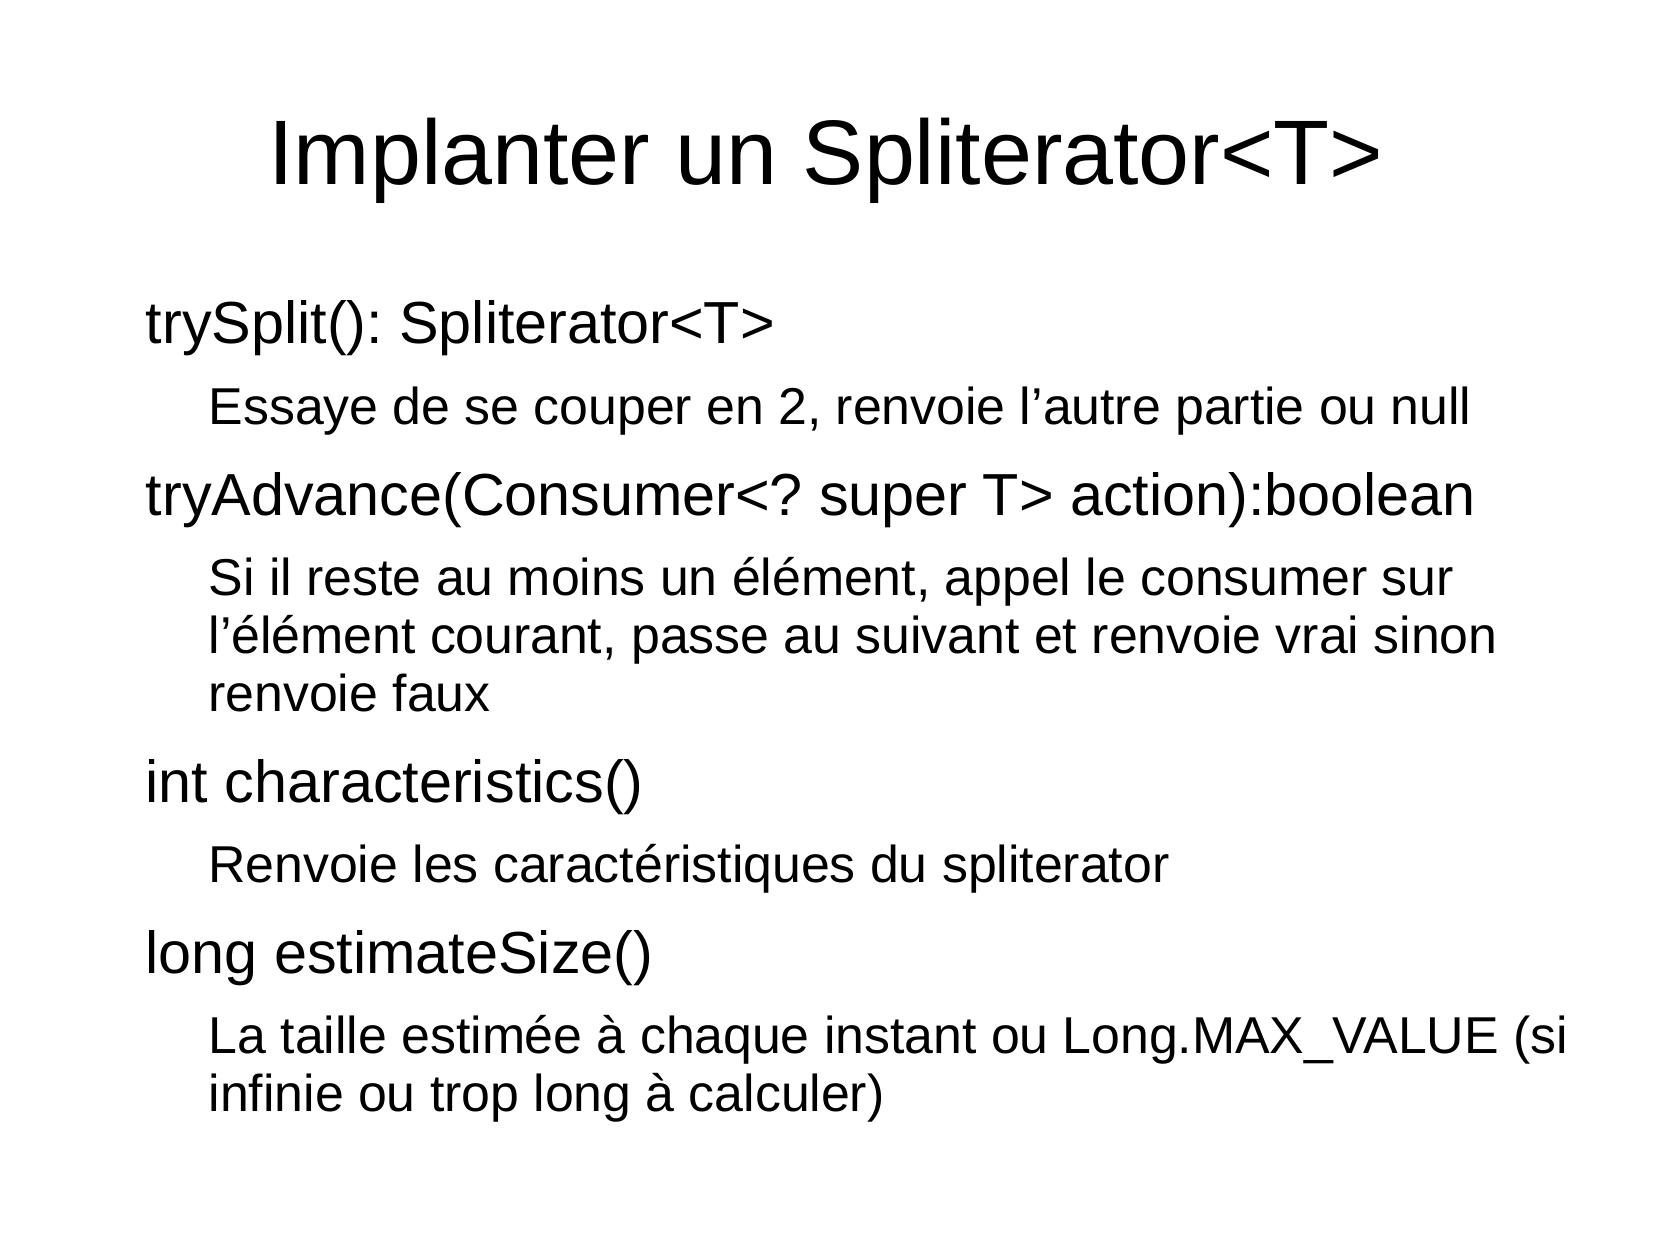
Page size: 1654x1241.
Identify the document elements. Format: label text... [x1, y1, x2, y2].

list trySplit(): Spliterator<T> Essaye de se couper en 2, renvoie l’autre partie ou null tryAdvance(Consumer<? super T> action):boolean Si il reste au moins un élément, appel le consumer sur l’élément courant, passe au suivant et renvoie vrai sinon renvoie faux int characteristics() Renvoie les caractéristiques du spliterator long estimateSize() La taille estimée à chaque instant ou Long.MAX_VALUE (si infinie ou trop long à calculer) [82, 290, 1571, 1141]
title Implanter un Spliterator<T> [82, 49, 1571, 257]
